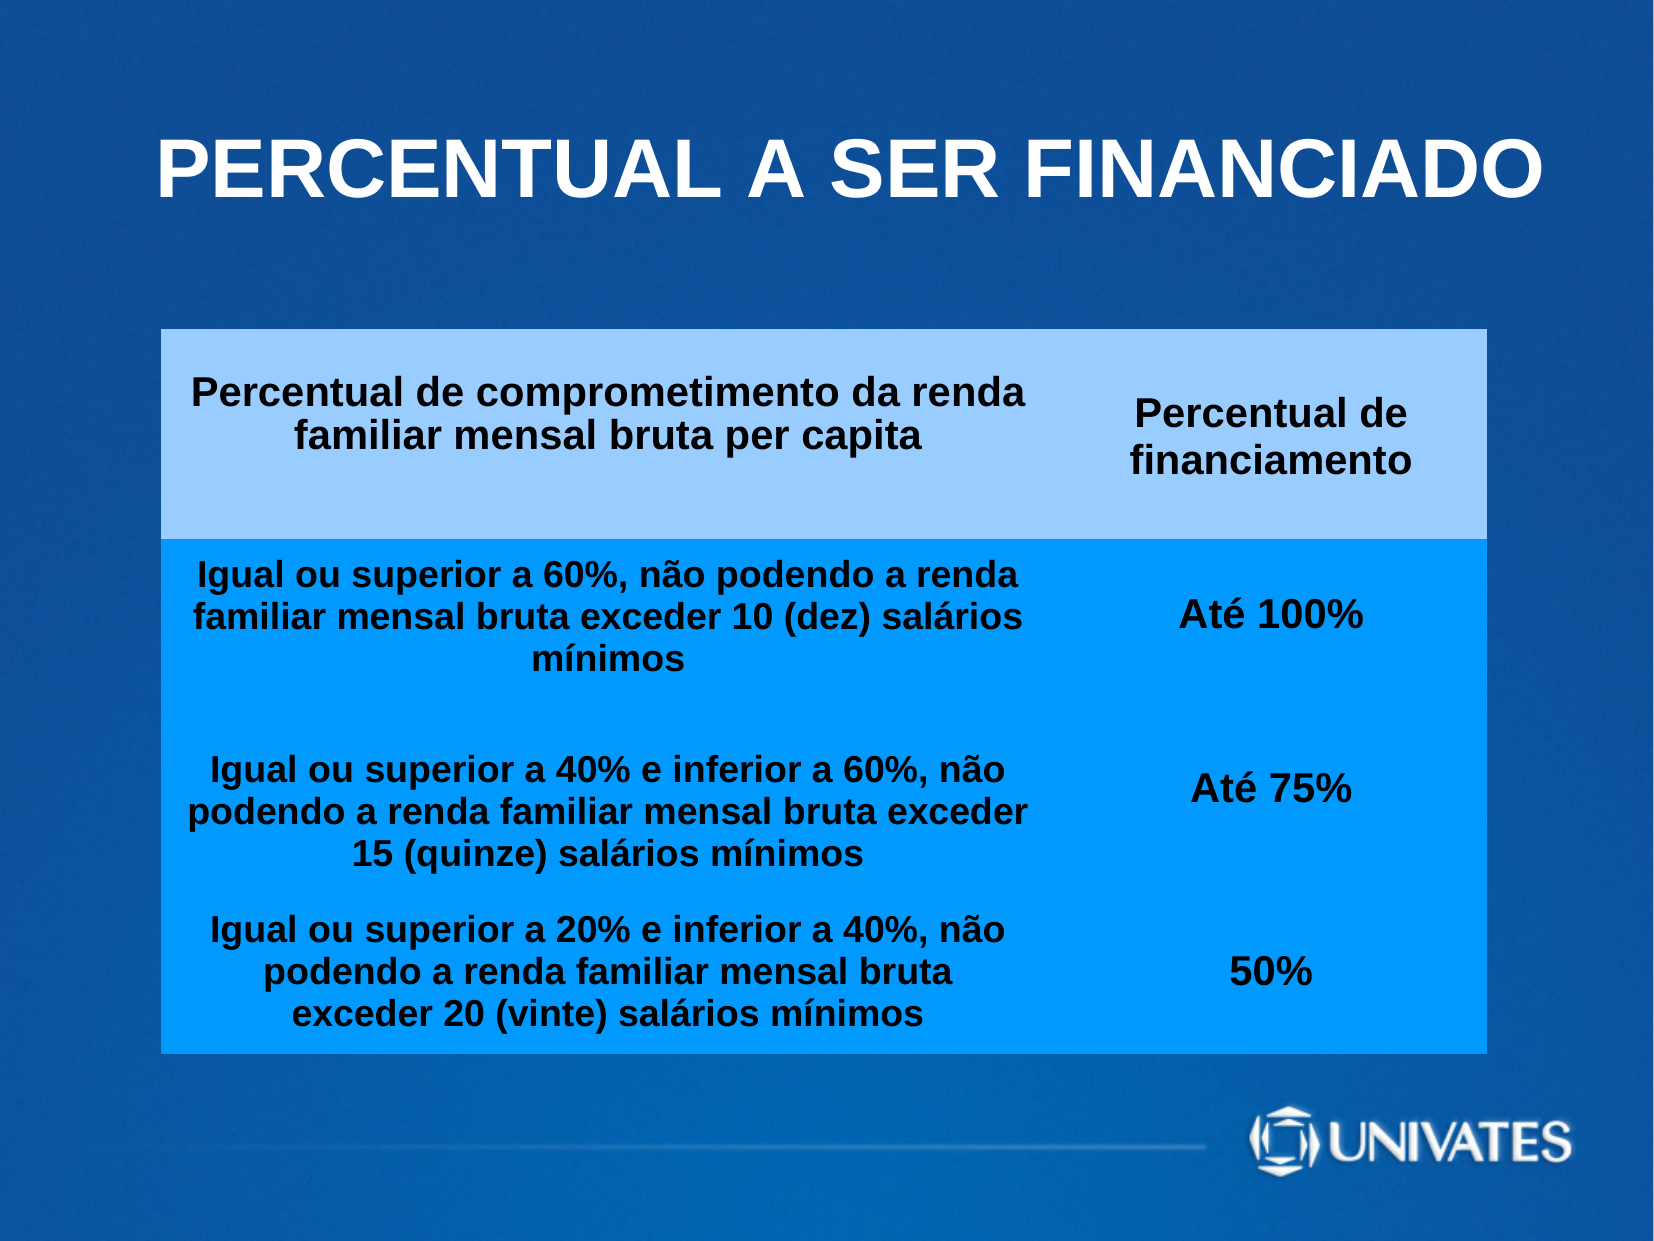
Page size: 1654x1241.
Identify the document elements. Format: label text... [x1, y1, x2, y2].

table_cell 50% [1055, 888, 1487, 1054]
table_cell Até 100% [1055, 539, 1487, 735]
table_cell Até 75% [1055, 735, 1487, 888]
table_cell Igual ou superior a 40% e inferior a 60%, não podendo a renda familiar mensal bruta exceder 15 (quinze) salários mínimos [161, 735, 1055, 888]
table_cell Igual ou superior a 60%, não podendo a renda familiar mensal bruta exceder 10 (dez) salários mínimos [161, 539, 1055, 735]
picture [0, 0, 1654, 1241]
table_cell Igual ou superior a 20% e inferior a 40%, não podendo a renda familiar mensal bruta exceder 20 (vinte) salários mínimos [161, 888, 1055, 1054]
table_header Percentual de comprometimento da renda familiar mensal bruta per capita [161, 329, 1055, 539]
title PERCENTUAL A SER FINANCIADO [106, 73, 1595, 266]
table_header Percentual de financiamento [1055, 329, 1487, 539]
